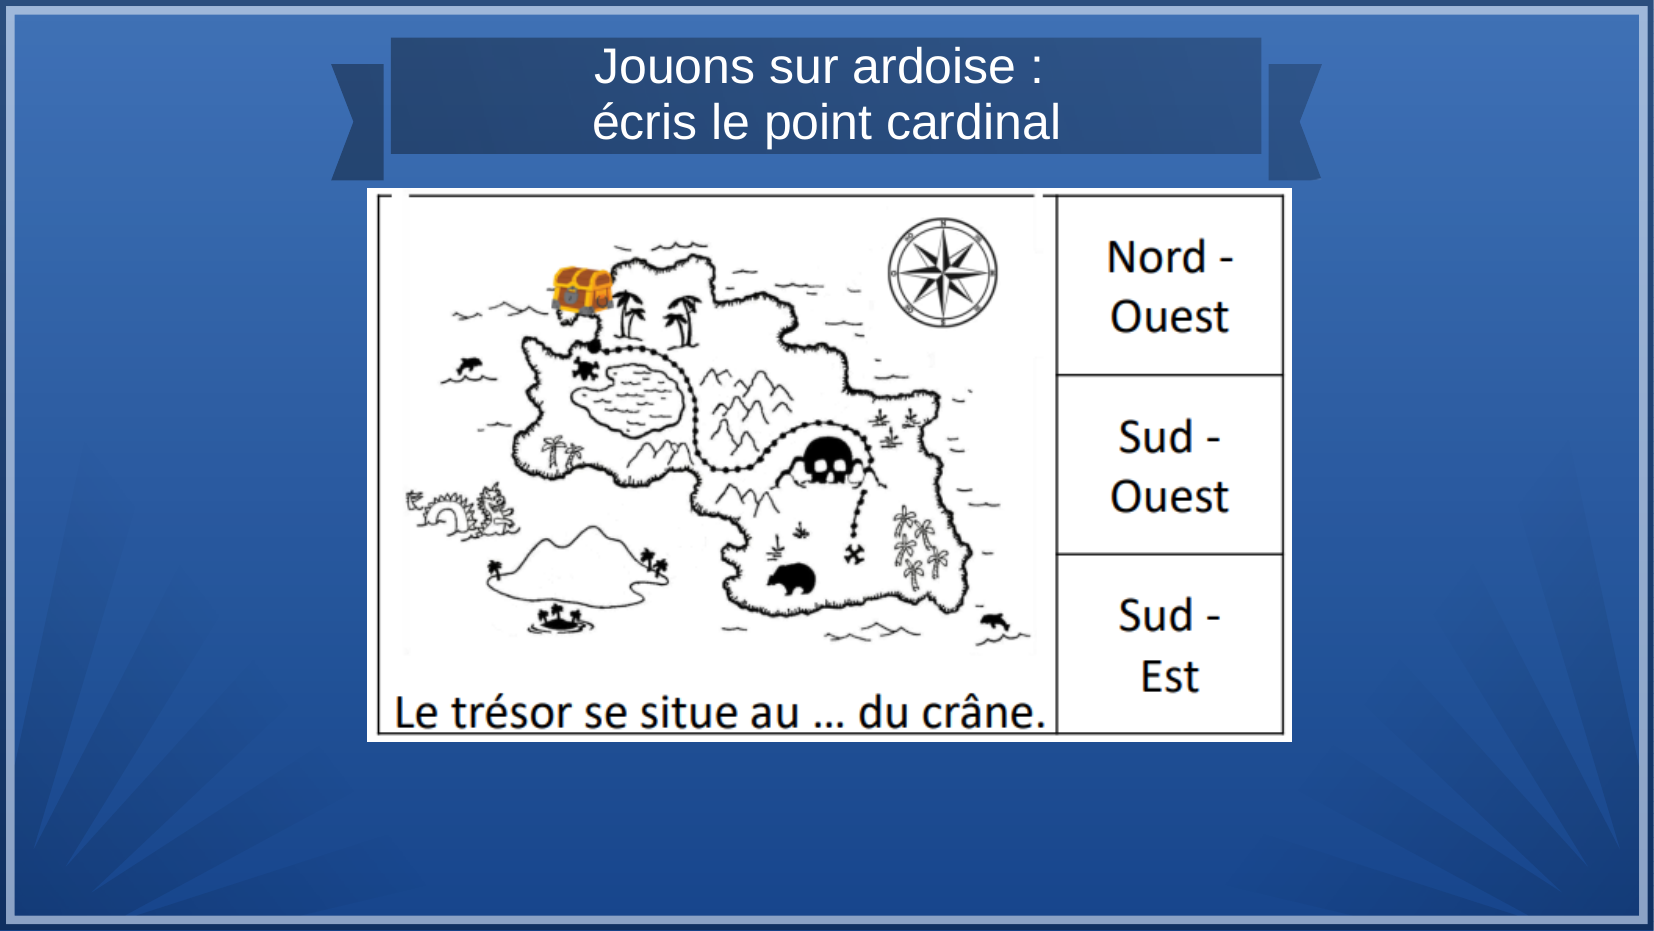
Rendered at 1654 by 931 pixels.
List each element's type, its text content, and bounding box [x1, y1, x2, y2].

title Jouons sur ardoise : écris le point cardinal [389, 35, 1264, 154]
picture [367, 188, 1292, 742]
